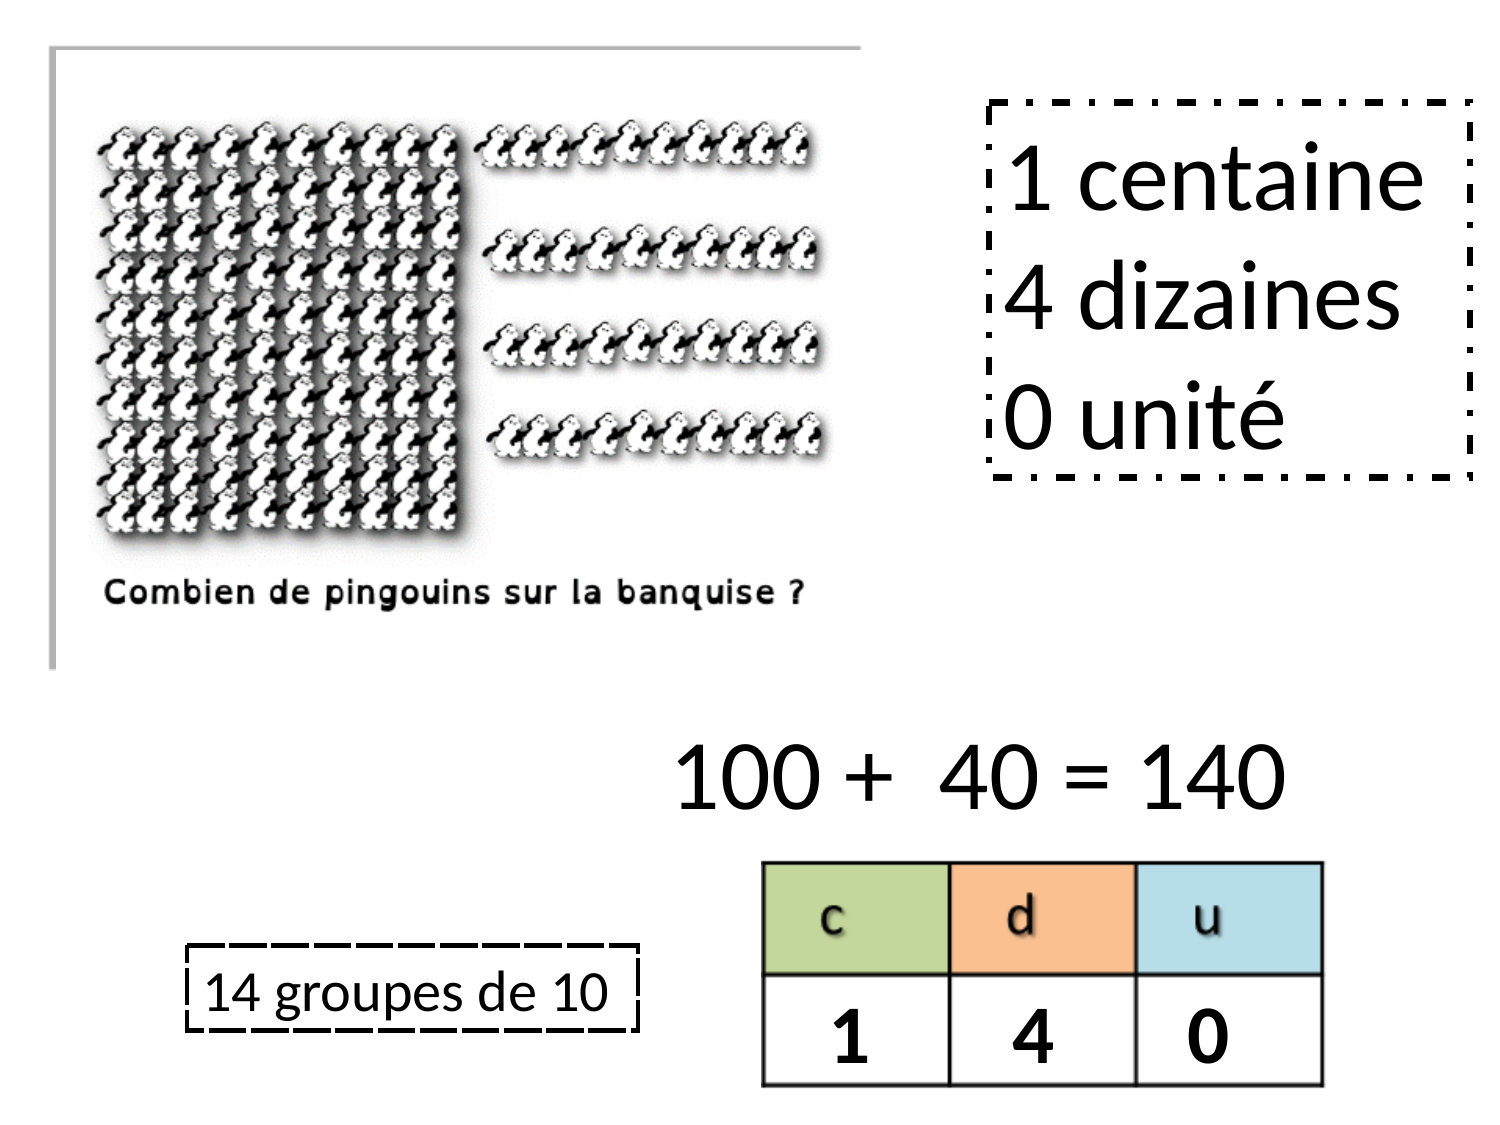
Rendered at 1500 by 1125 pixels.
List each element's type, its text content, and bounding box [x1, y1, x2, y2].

text_box 100 + 40 = 140 [655, 702, 1303, 837]
text_box 4 [998, 973, 1070, 1088]
text_box 0 [1173, 973, 1245, 1088]
text_box 14 groupes de 10 [187, 945, 638, 1030]
text_box 1 [814, 973, 886, 1088]
picture [761, 856, 1328, 1090]
text_box 1 centaine 4 dizaines 0 unité [989, 102, 1470, 477]
picture [86, 81, 837, 645]
